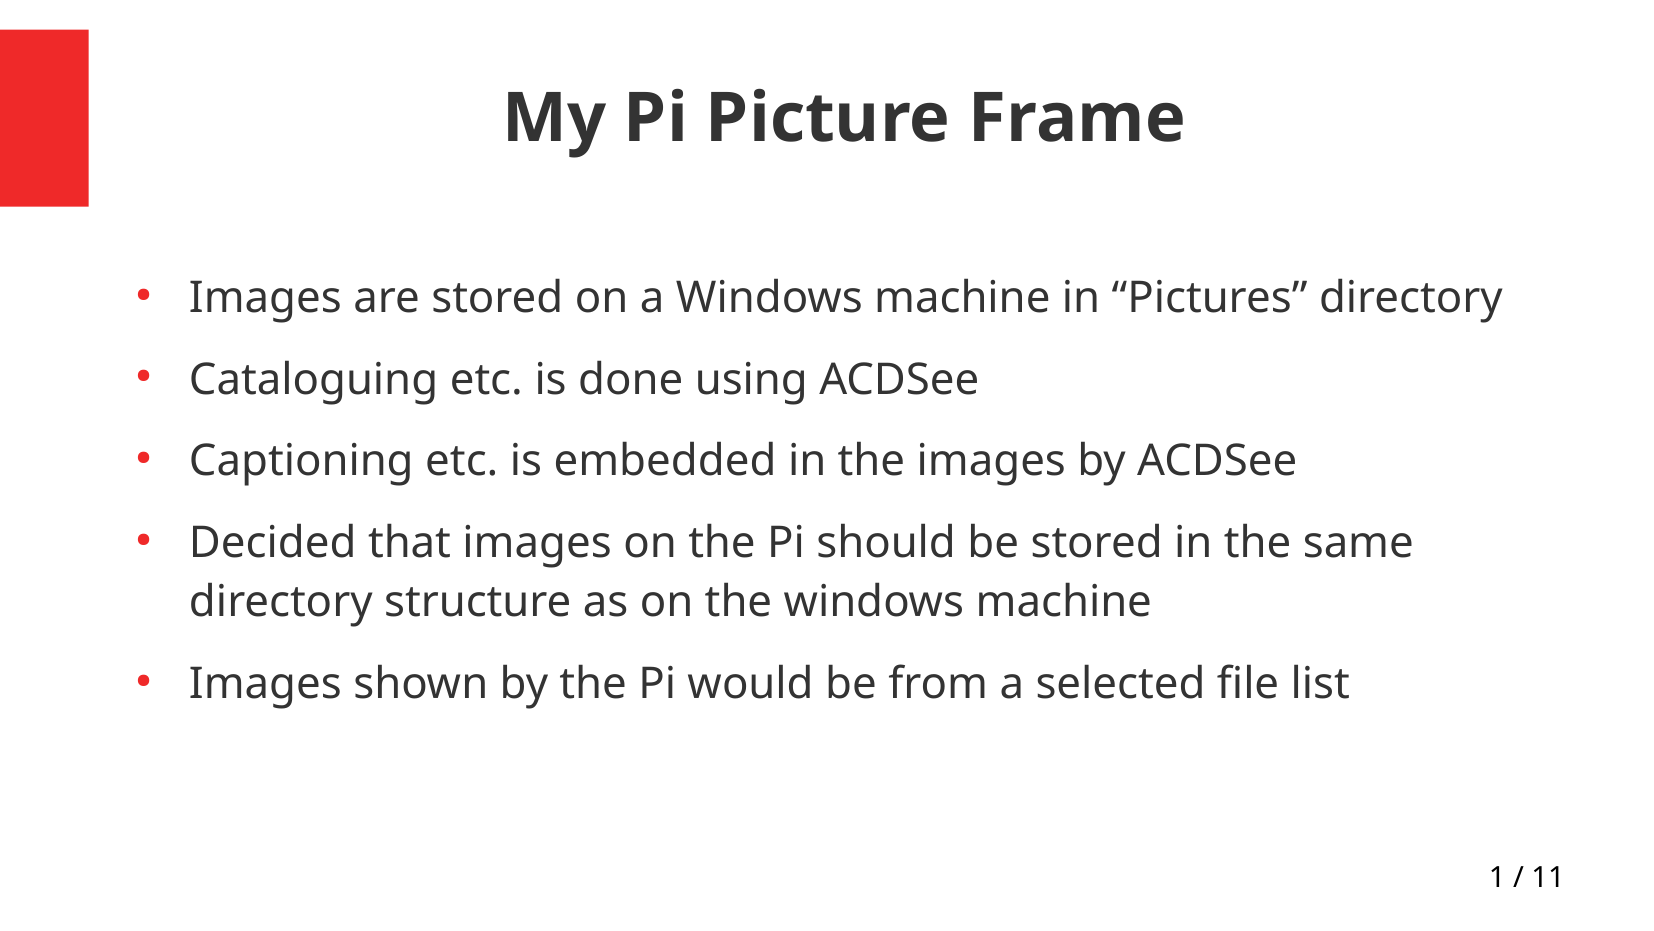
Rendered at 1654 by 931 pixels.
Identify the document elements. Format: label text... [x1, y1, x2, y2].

title My Pi Picture Frame [118, 37, 1571, 193]
list Images are stored on a Windows machine in “Pictures” directory Cataloguing etc. is done using ACDSee Captioning etc. is embedded in the images by ACDSee Decided that images on the Pi should be stored in the same directory structure as on the windows machine Images shown by the Pi would be from a selected file list [118, 265, 1536, 806]
